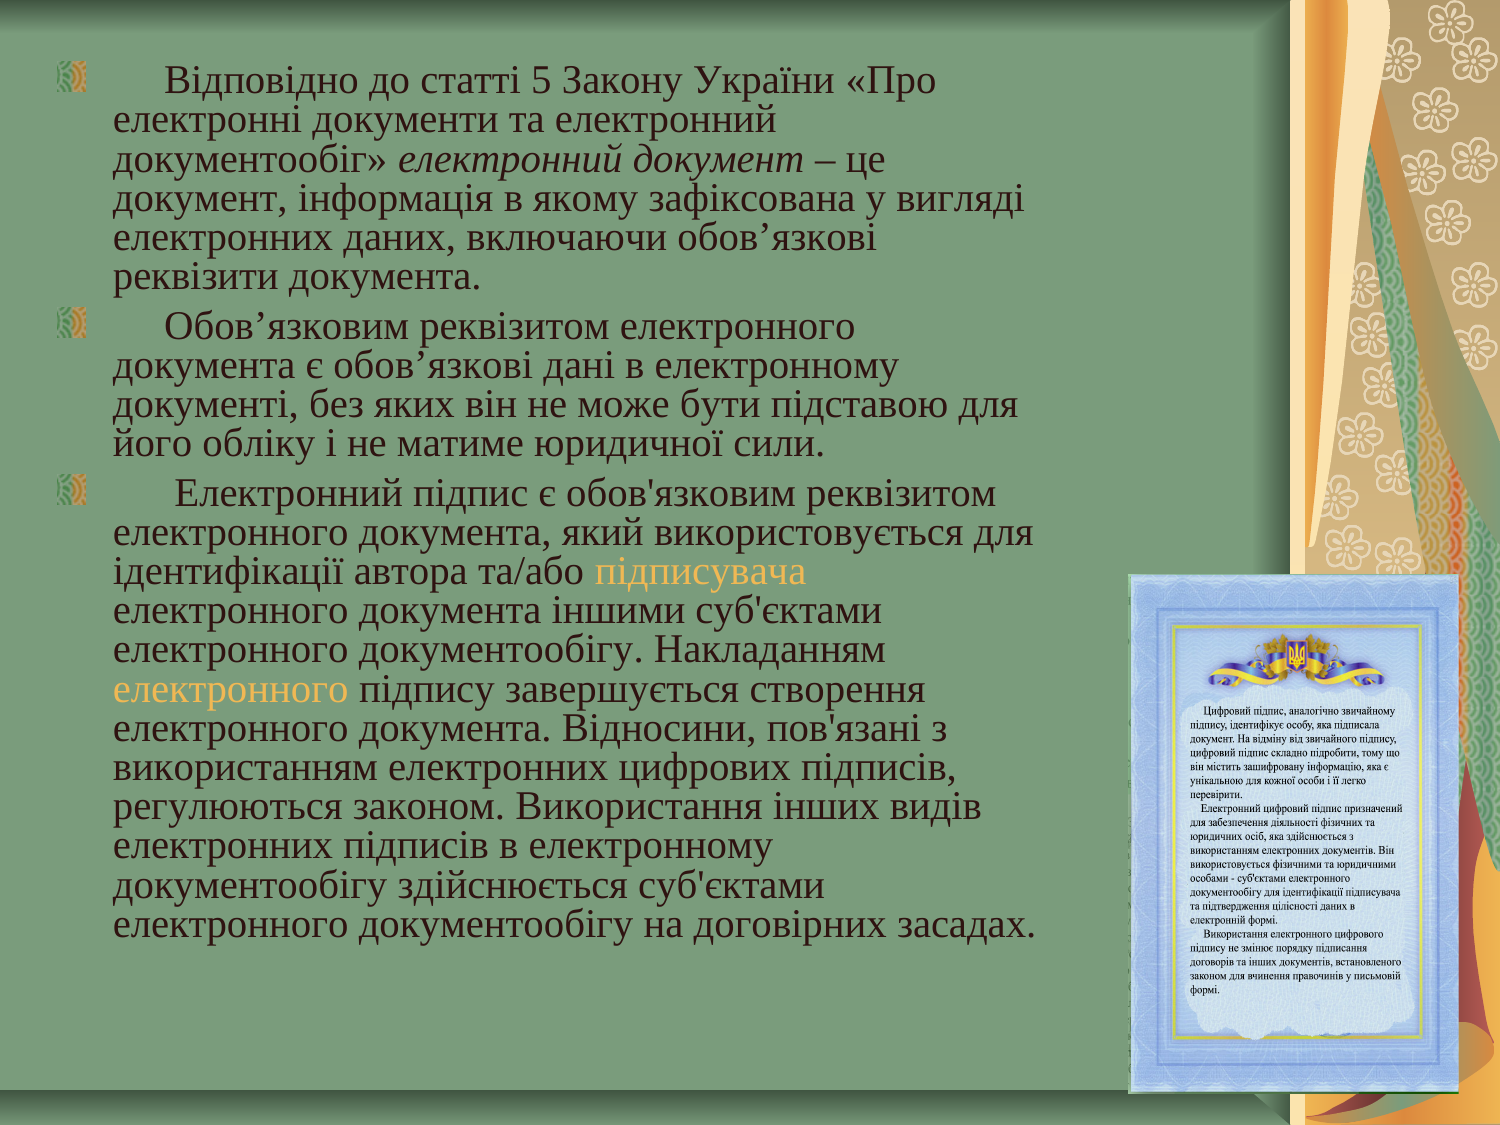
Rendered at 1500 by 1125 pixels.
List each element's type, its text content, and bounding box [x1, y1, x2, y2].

list Відповідно до статті 5 Закону України «Про електронні документи та електронний документообіг» електронний документ – це документ, інформація в якому зафіксована у вигляді електронних даних, включаючи обов’язкові реквізити документа. Обов’язковим реквізитом електронного документа є обов’язкові дані в електронному документі, без яких він не може бути підставою для його обліку і не матиме юридичної сили. Електронний підпис є обов'язковим реквізитом електронного документа, який використовується для ідентифікації автора та/або підписувача електронного документа іншими суб'єктами електронного документообігу. Накладанням електронного підпису завершується створення електронного документа. Відносини, пов'язані з використанням електронних цифрових підписів, регулюються законом. Використання інших видів електронних підписів в електронному документообігу здійснюється суб'єктами електронного документообігу на договірних засадах. [43, 54, 1057, 1000]
picture [1128, 145, 1500, 1094]
